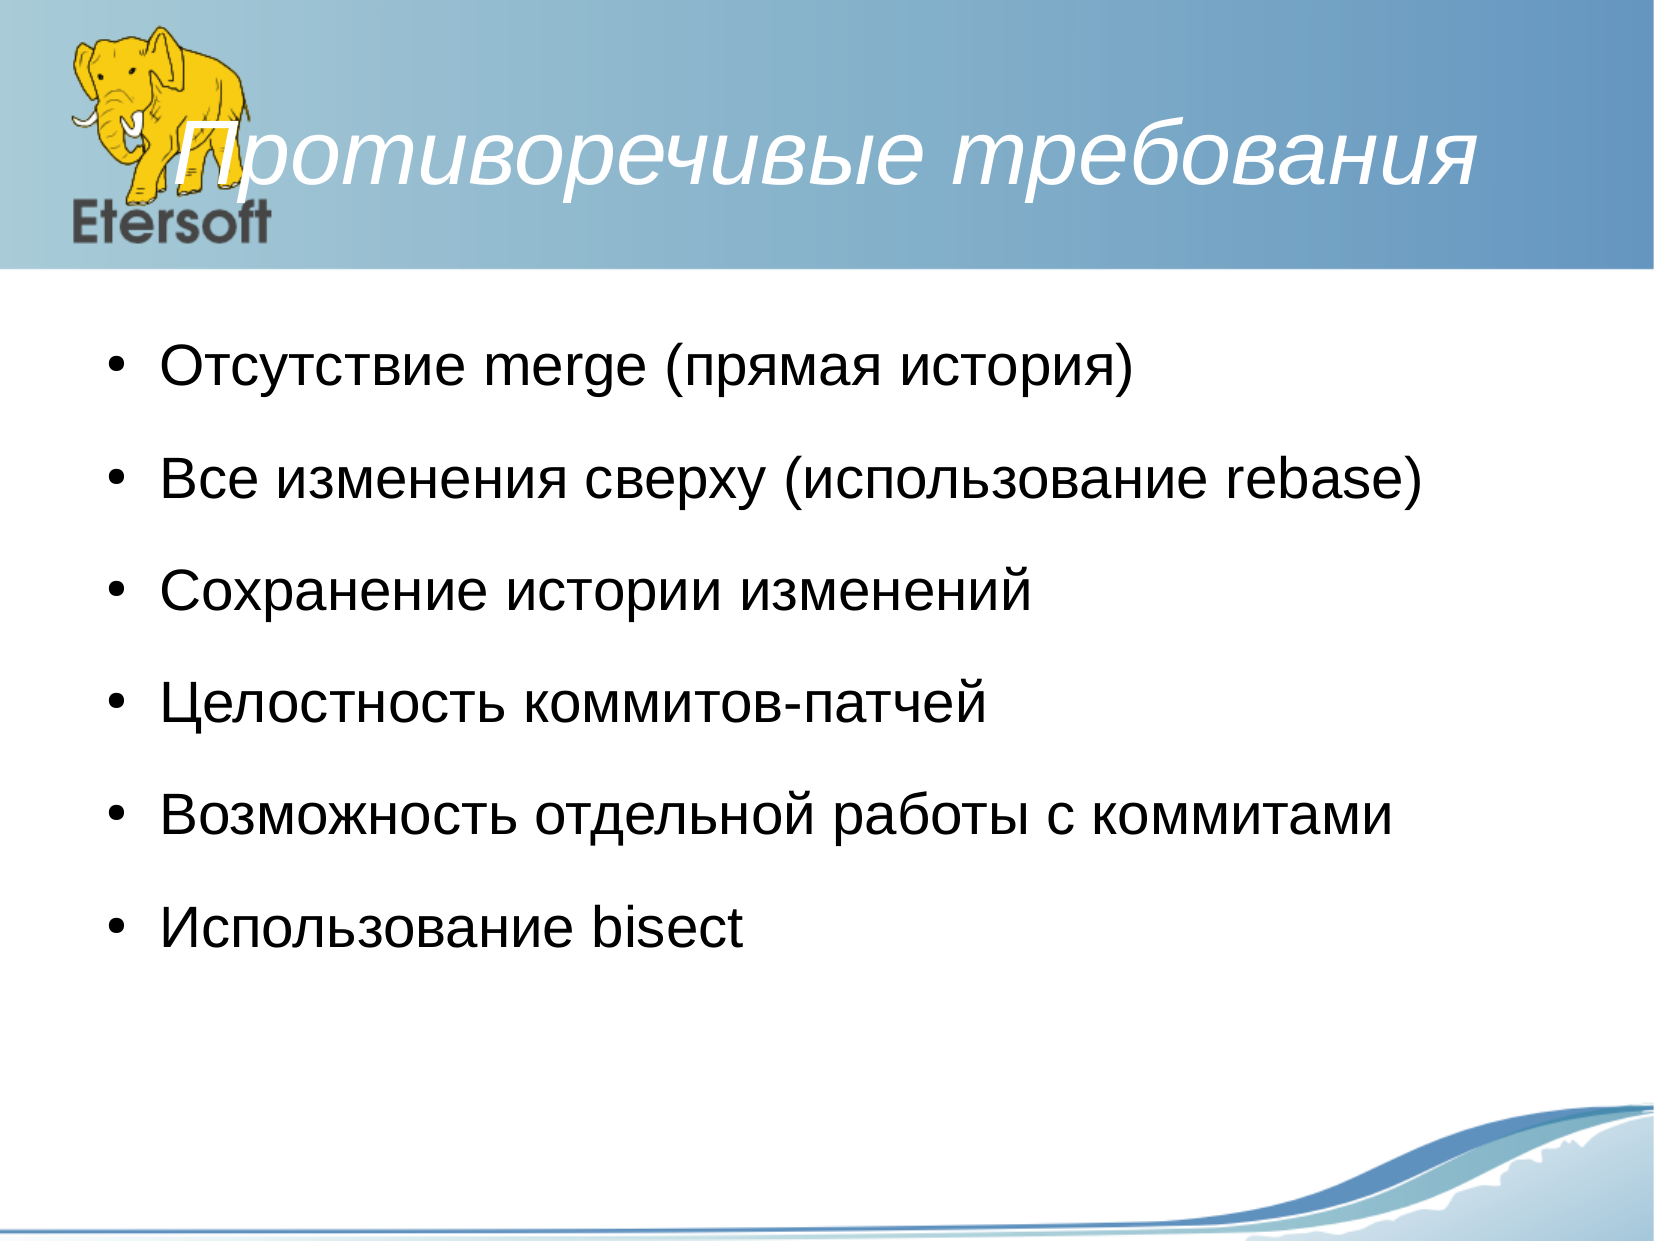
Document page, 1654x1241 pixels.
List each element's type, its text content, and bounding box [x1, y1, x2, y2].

list Отсутствие merge (прямая история) Все изменения сверху (использование rebase) Сохранение истории изменений Целостность коммитов-патчей Возможность отдельной работы с коммитами Использование bisect [88, 333, 1483, 1152]
picture [0, 0, 1654, 1241]
title Противоречивые требования [82, 49, 1571, 257]
